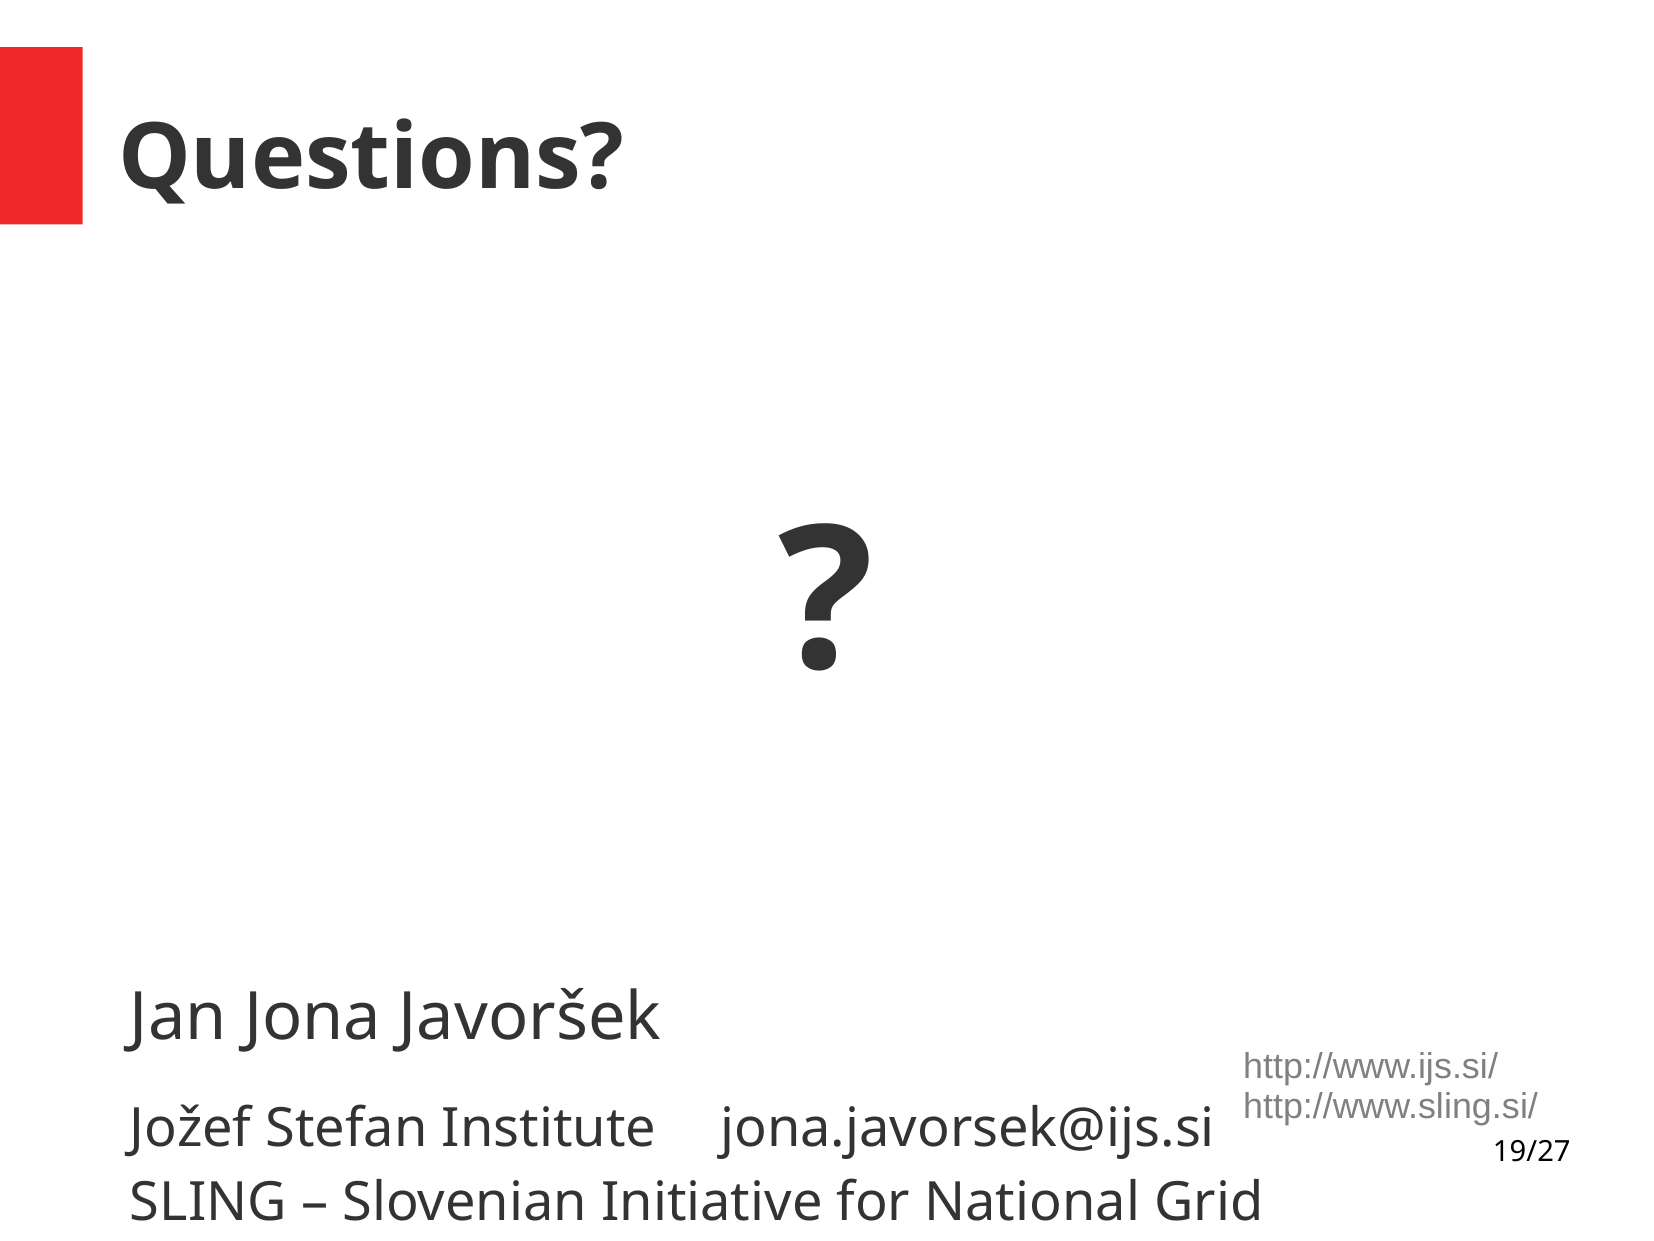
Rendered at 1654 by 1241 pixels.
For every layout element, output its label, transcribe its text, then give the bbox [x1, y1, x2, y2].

list Jan Jona Javoršek Jožef Stefan Institute jona.javorsek@ijs.si SLING – Slovenian Initiative for National Grid [129, 968, 1536, 1130]
text_box http://www.ijs.si/ http://www.sling.si/ [1228, 1039, 1554, 1134]
title Questions? [118, 49, 1571, 257]
list ? [118, 454, 1536, 680]
